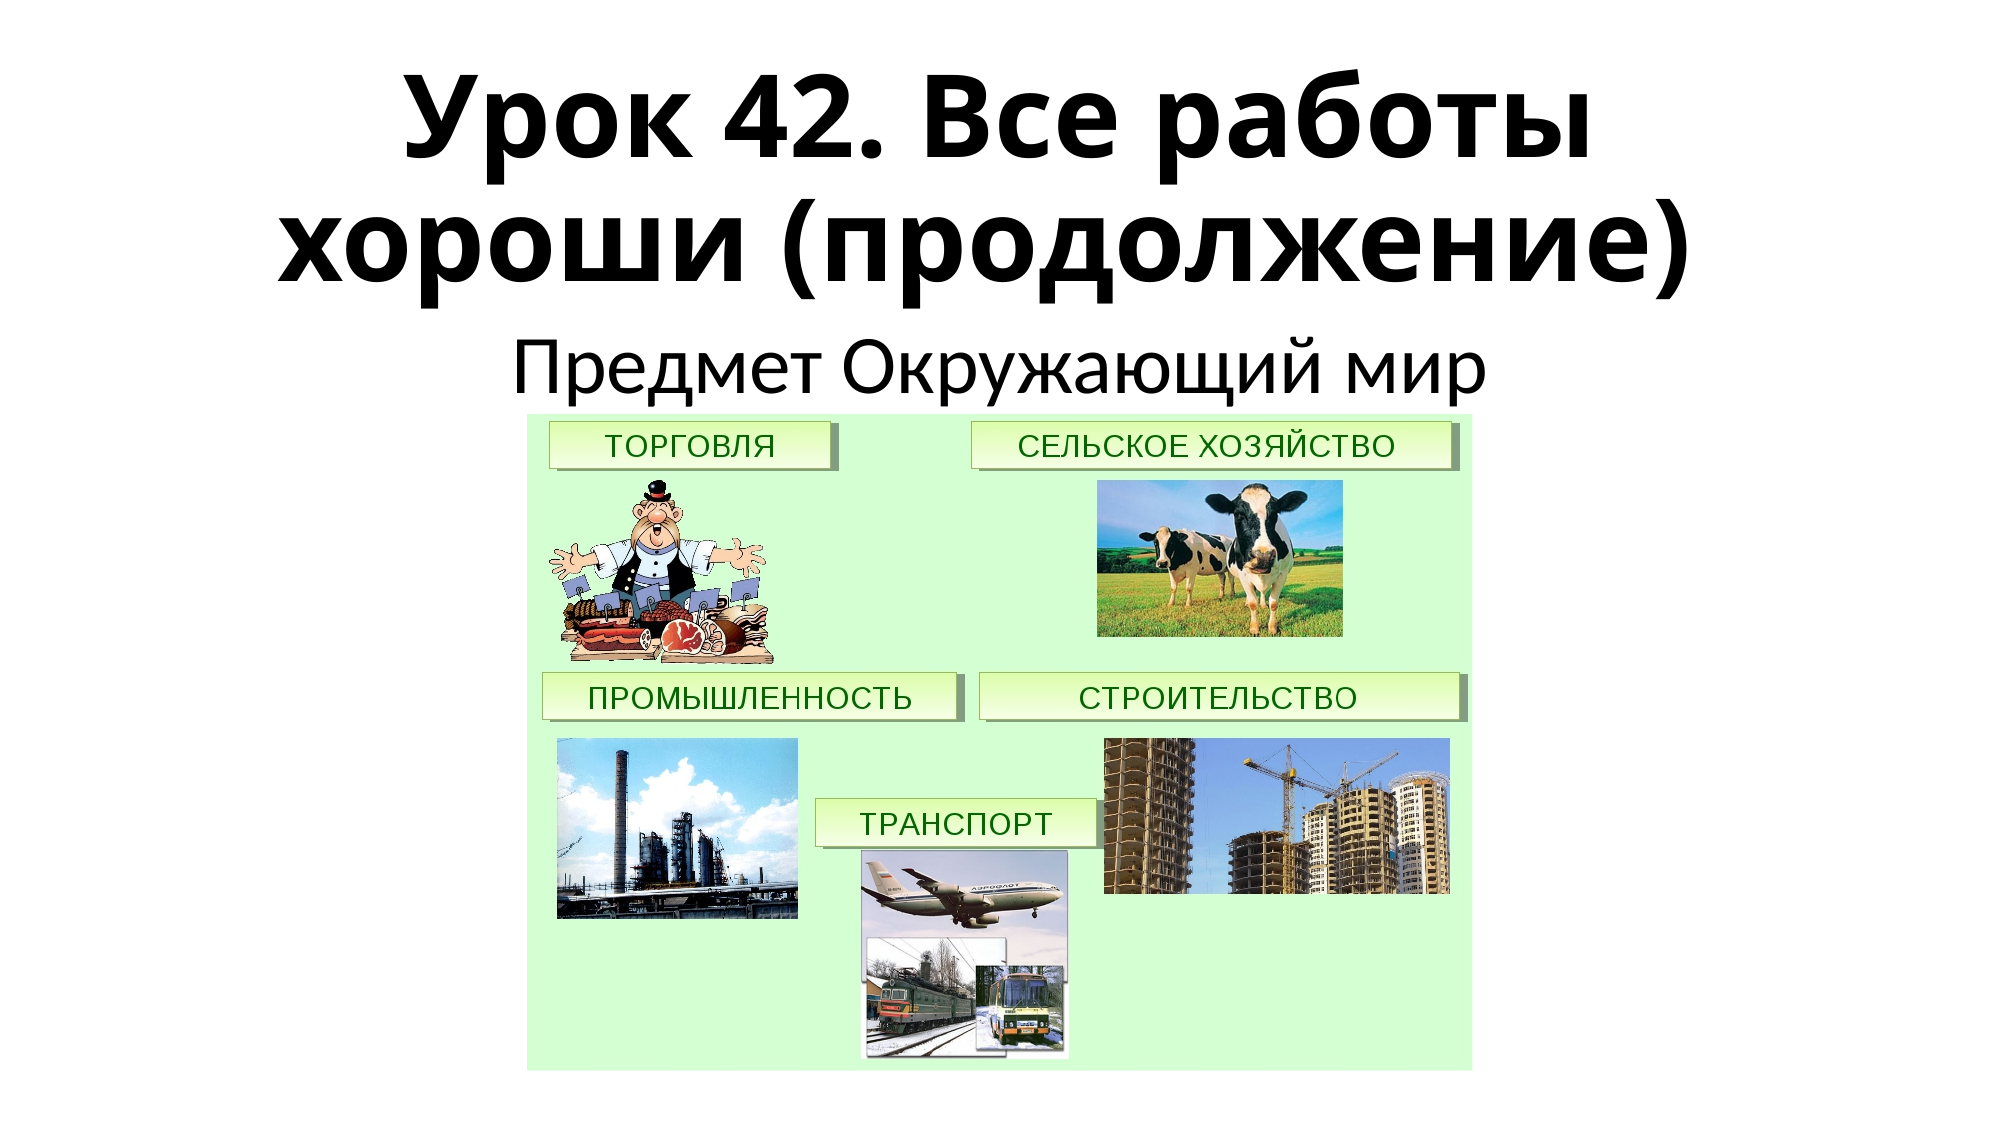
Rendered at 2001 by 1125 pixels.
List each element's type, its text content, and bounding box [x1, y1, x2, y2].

subtitle Предмет Окружающий мир [249, 313, 1750, 449]
picture [527, 414, 1473, 1071]
title Урок 42. Все работы хороши (продолжение) [249, 20, 1750, 313]
